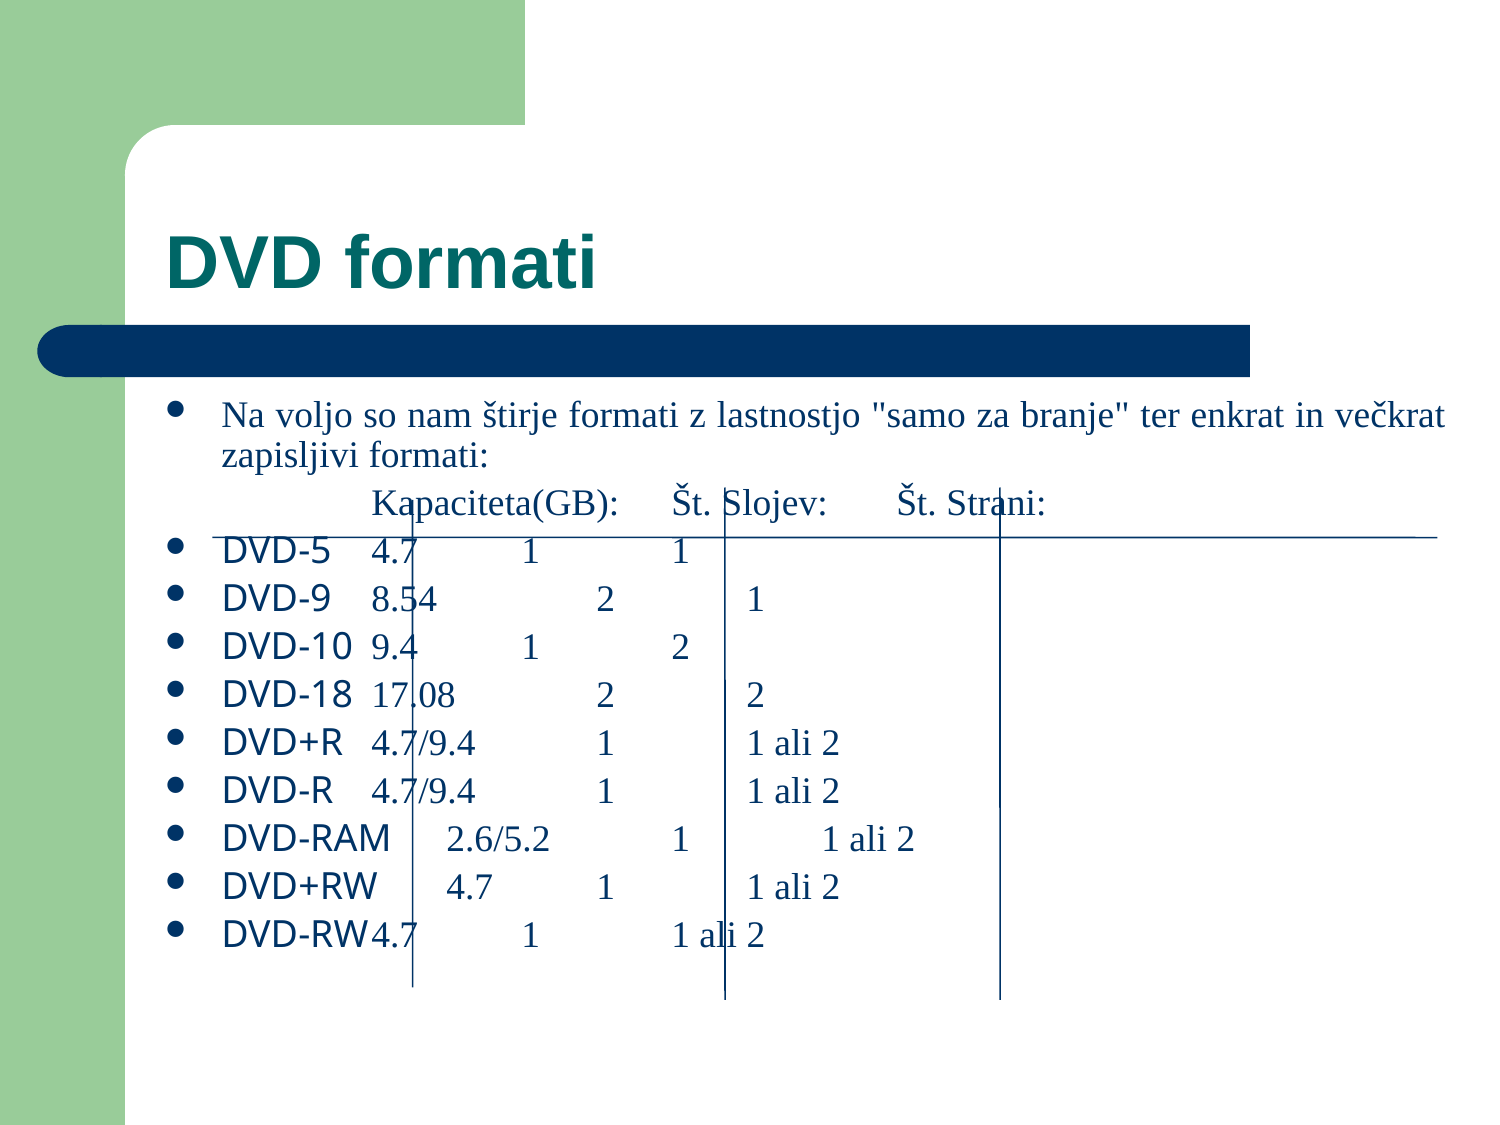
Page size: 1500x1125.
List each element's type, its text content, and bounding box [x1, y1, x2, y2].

list Na voljo so nam štirje formati z lastnostjo "samo za branje" ter enkrat in večkrat zapisljivi formati: Kapaciteta(GB): Št. Slojev: Št. Strani: DVD-5 4.7 1 1 DVD-9 8.54 2 1 DVD-10 9.4 1 2 DVD-18 17.08 2 2 DVD+R 4.7/9.4 1 1 ali 2 DVD-R 4.7/9.4 1 1 ali 2 DVD-RAM 2.6/5.2 1 1 ali 2 DVD+RW 4.7 1 1 ali 2 DVD-RW 4.7 1 1 ali 2 [726, 539, 999, 1000]
title DVD formati [150, 125, 1463, 313]
list Na voljo so nam štirje formati z lastnostjo "samo za branje" ter enkrat in večkrat zapisljivi formati: Kapaciteta(GB): Št. Slojev: Št. Strani: DVD-5 4.7 1 1 DVD-9 8.54 2 1 DVD-10 9.4 1 2 DVD-18 17.08 2 2 DVD+R 4.7/9.4 1 1 ali 2 DVD-R 4.7/9.4 1 1 ali 2 DVD-RAM 2.6/5.2 1 1 ali 2 DVD+RW 4.7 1 1 ali 2 DVD-RW 4.7 1 1 ali 2 [150, 387, 1463, 1000]
